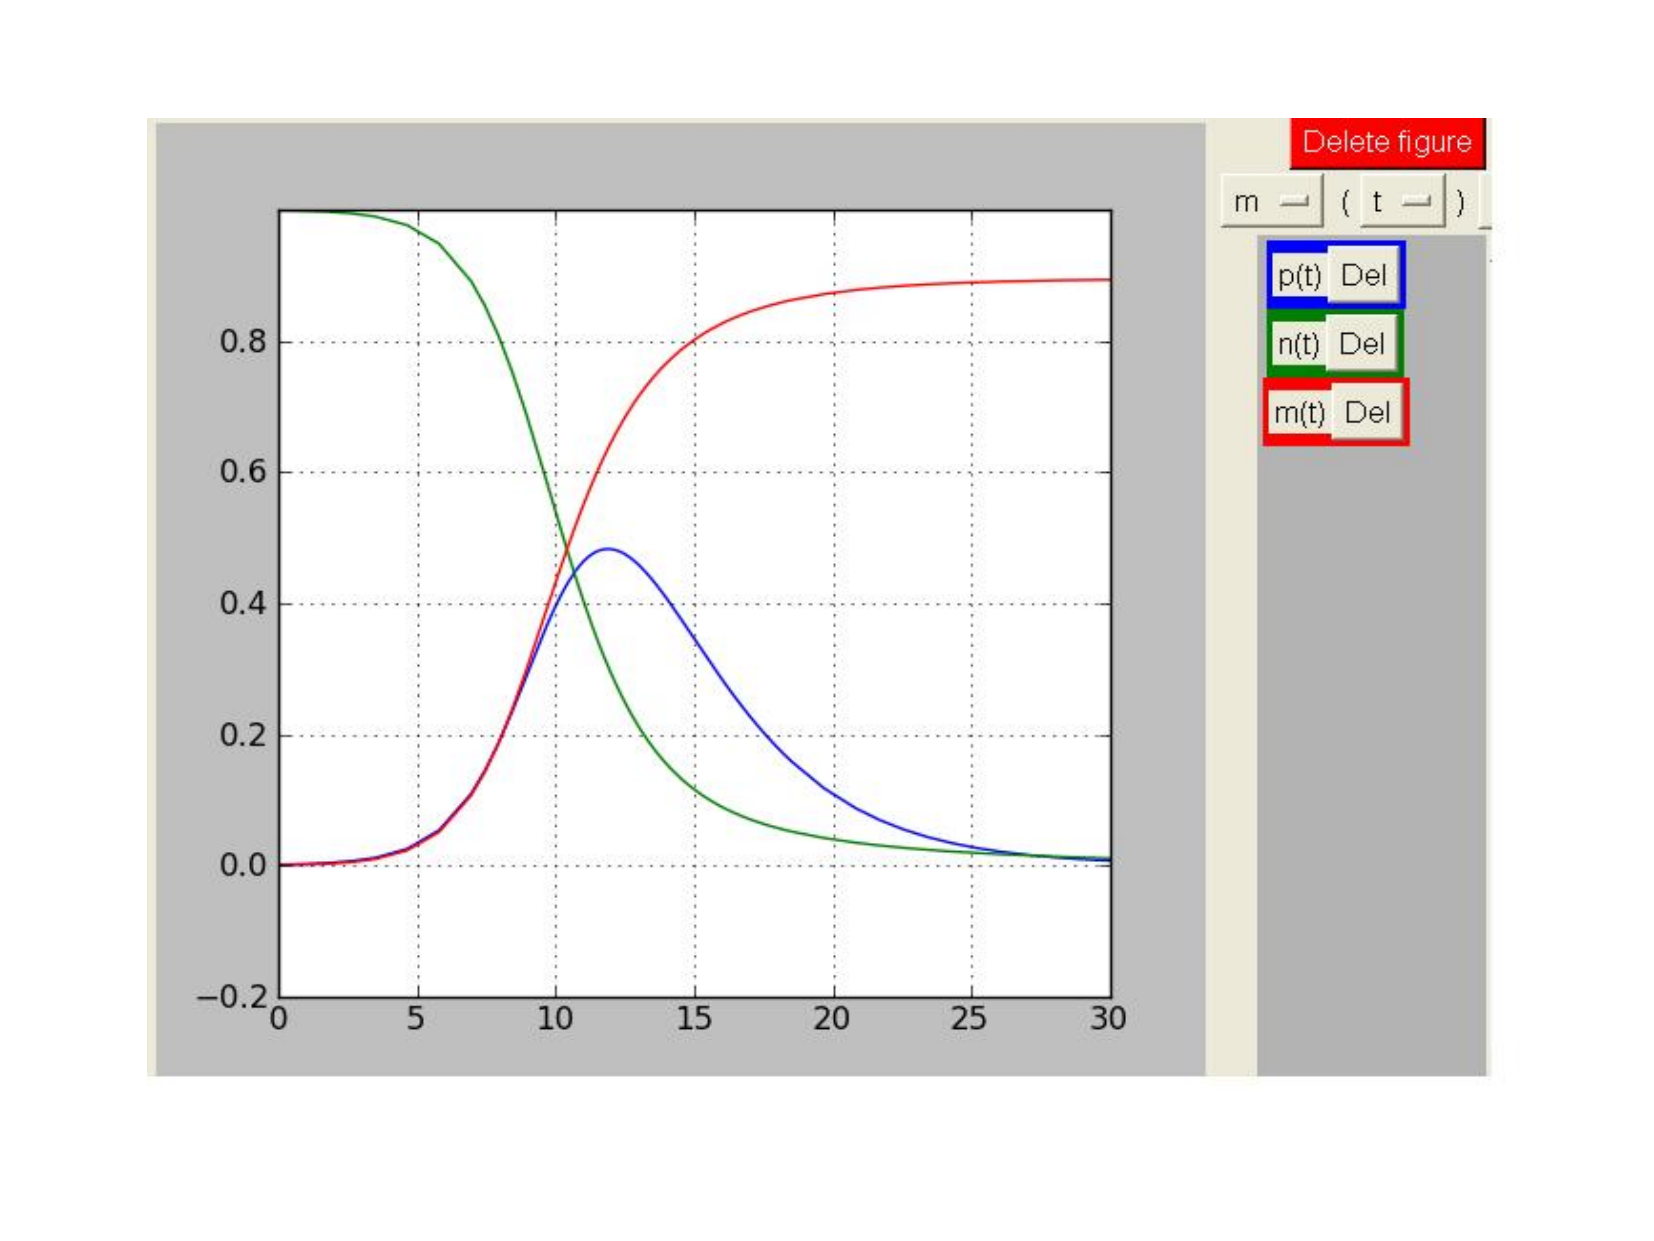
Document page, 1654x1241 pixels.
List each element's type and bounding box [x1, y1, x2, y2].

picture [147, 118, 1654, 1093]
